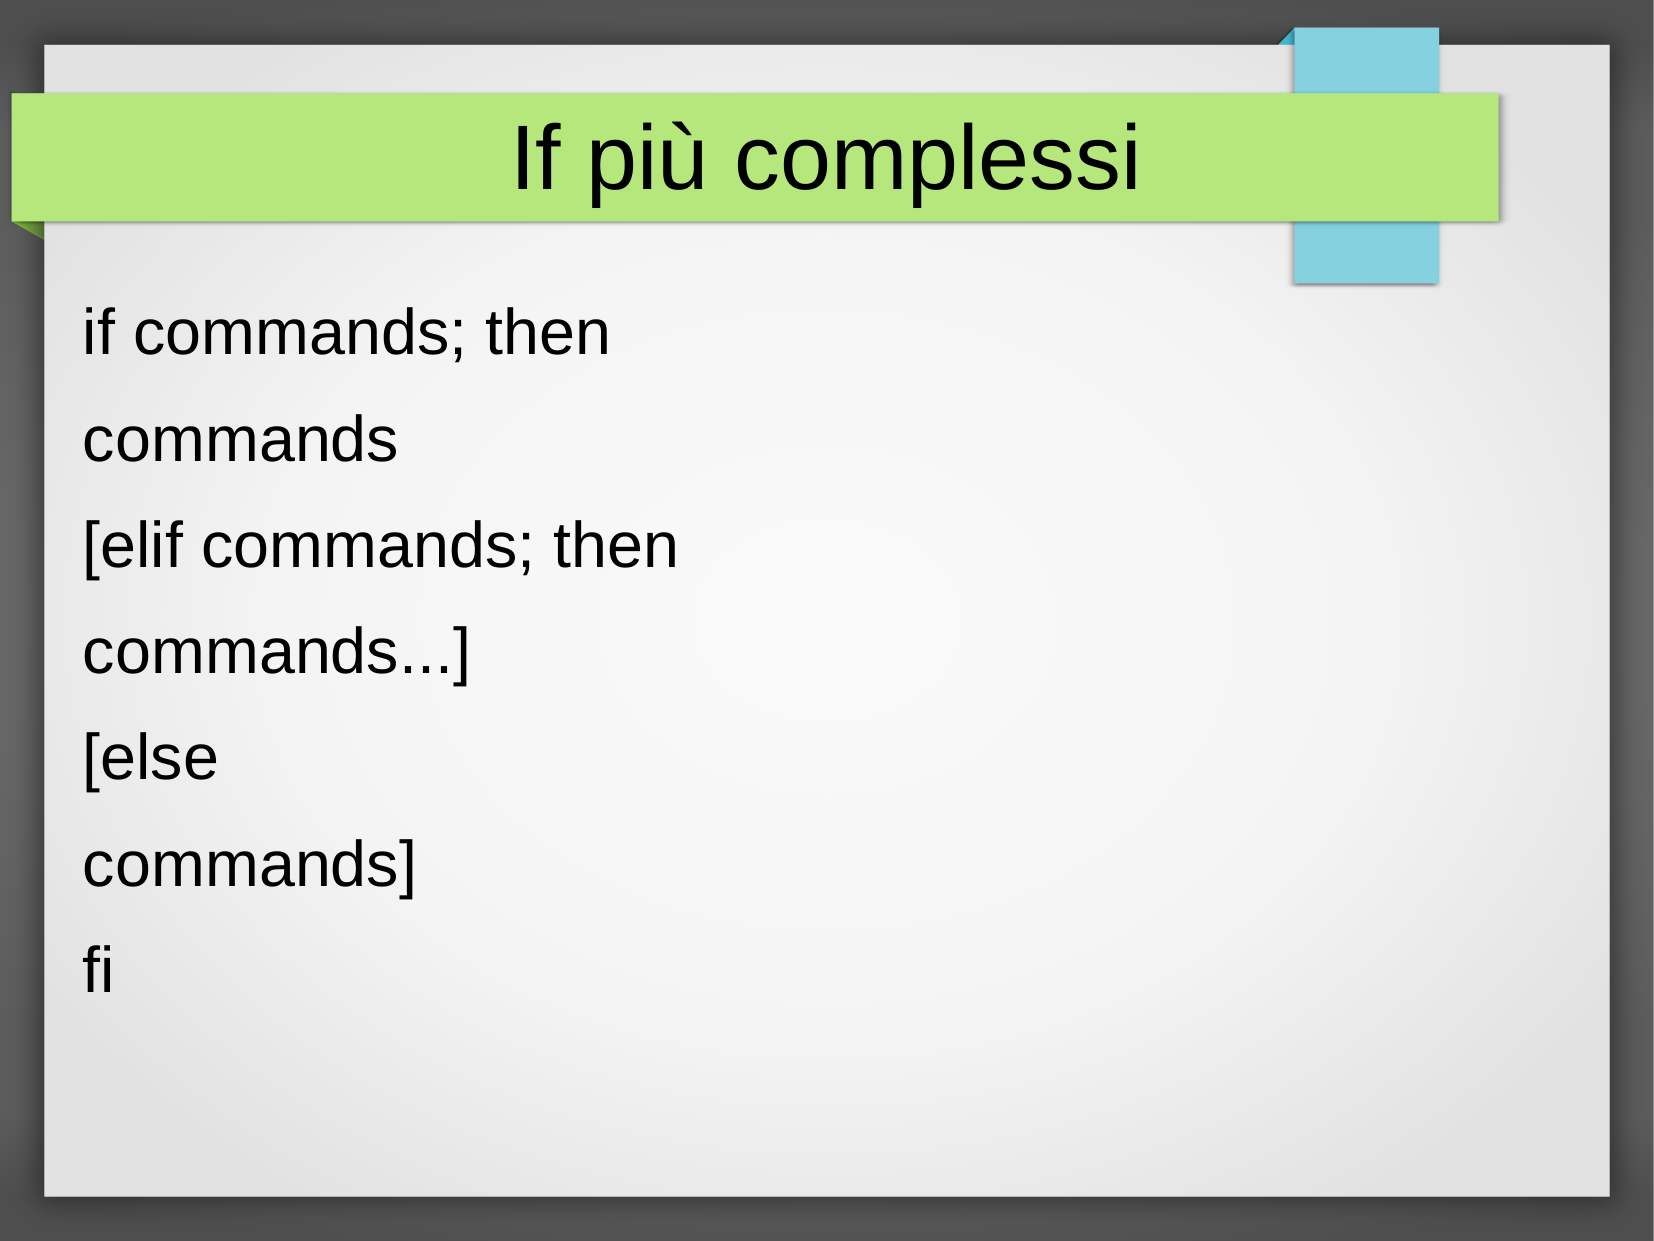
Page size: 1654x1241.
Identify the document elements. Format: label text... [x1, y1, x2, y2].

picture [0, 0, 1654, 1241]
list if commands; then commands [elif commands; then commands...] [else commands] fi [82, 290, 1571, 1010]
title If più complessi [82, 49, 1571, 257]
